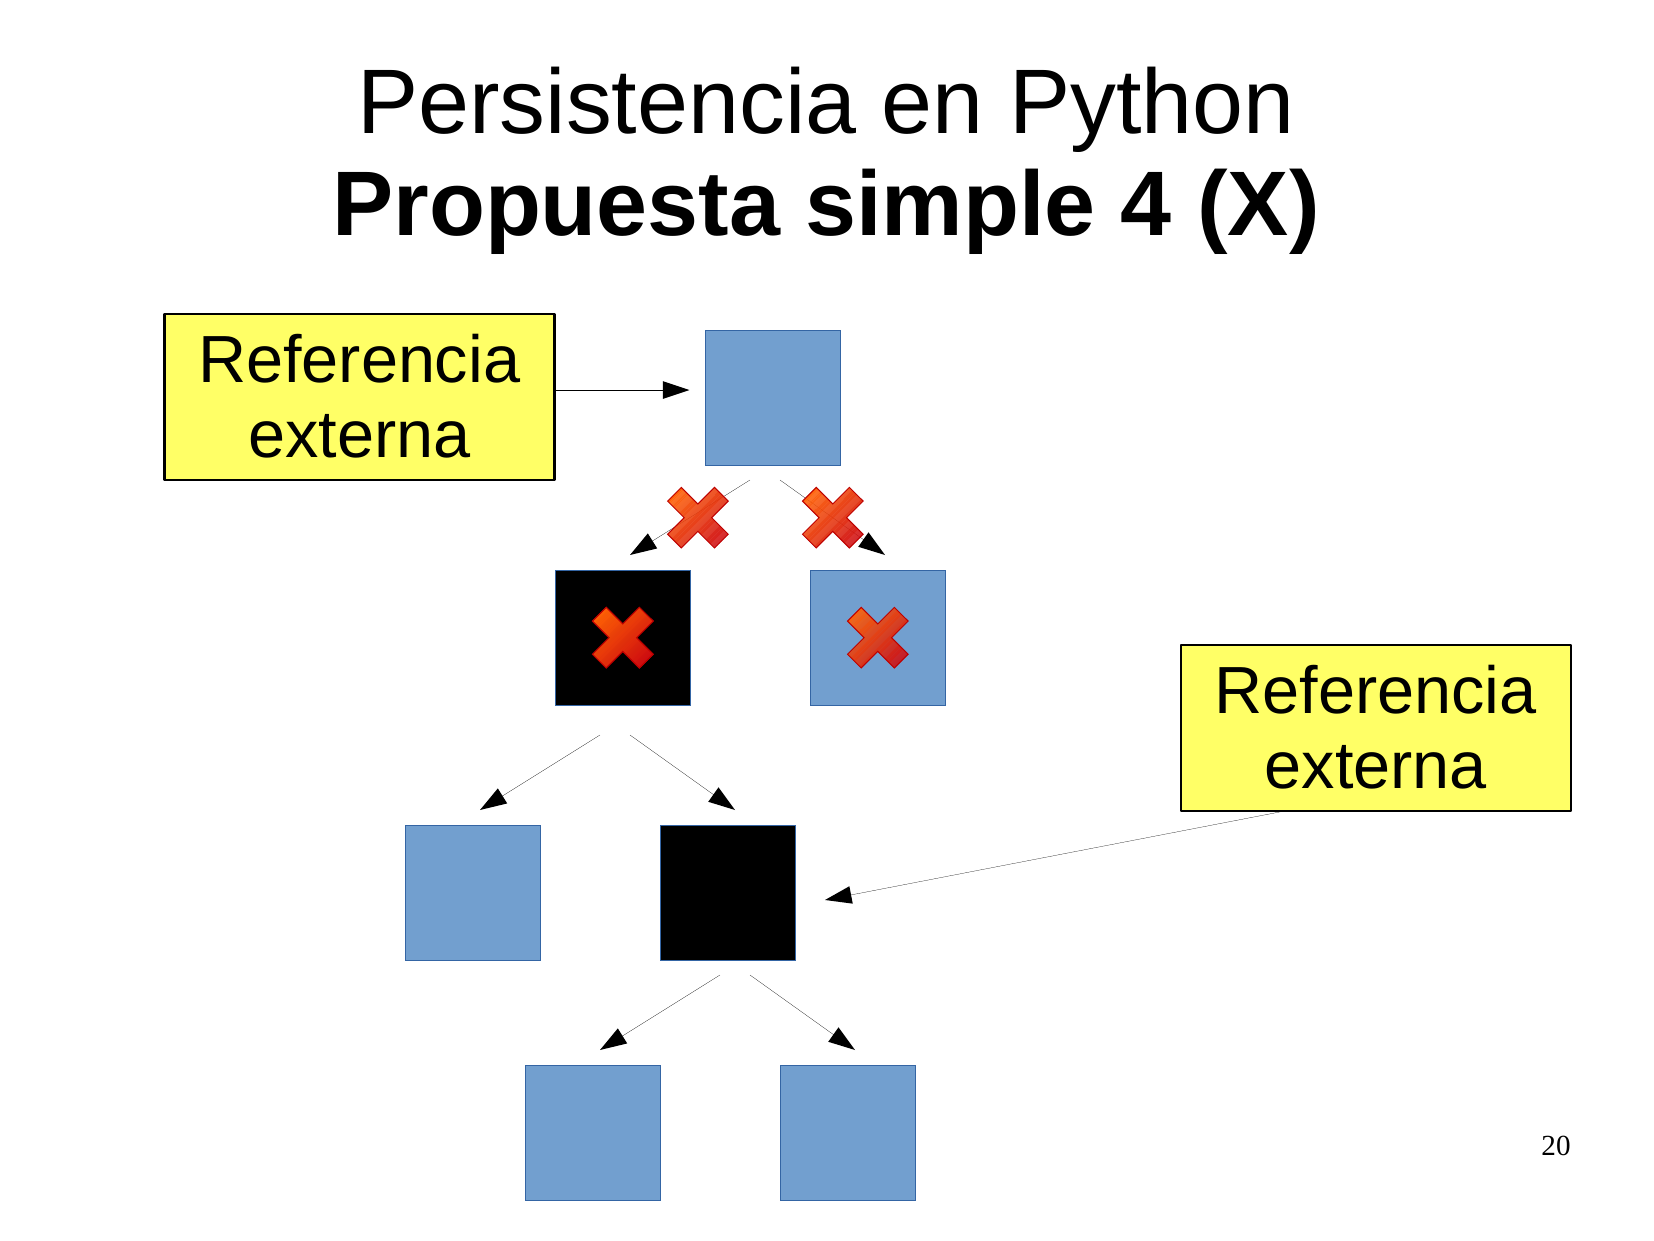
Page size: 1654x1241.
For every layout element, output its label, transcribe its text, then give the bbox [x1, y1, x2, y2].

text_box [525, 1065, 661, 1201]
picture [779, 465, 886, 571]
text_box Referencia externa [1180, 645, 1571, 812]
picture [645, 465, 751, 571]
text_box [82, 49, 1571, 1010]
text_box [780, 1065, 916, 1201]
text_box Referencia externa [164, 313, 555, 481]
picture [824, 585, 931, 691]
picture [569, 585, 676, 691]
